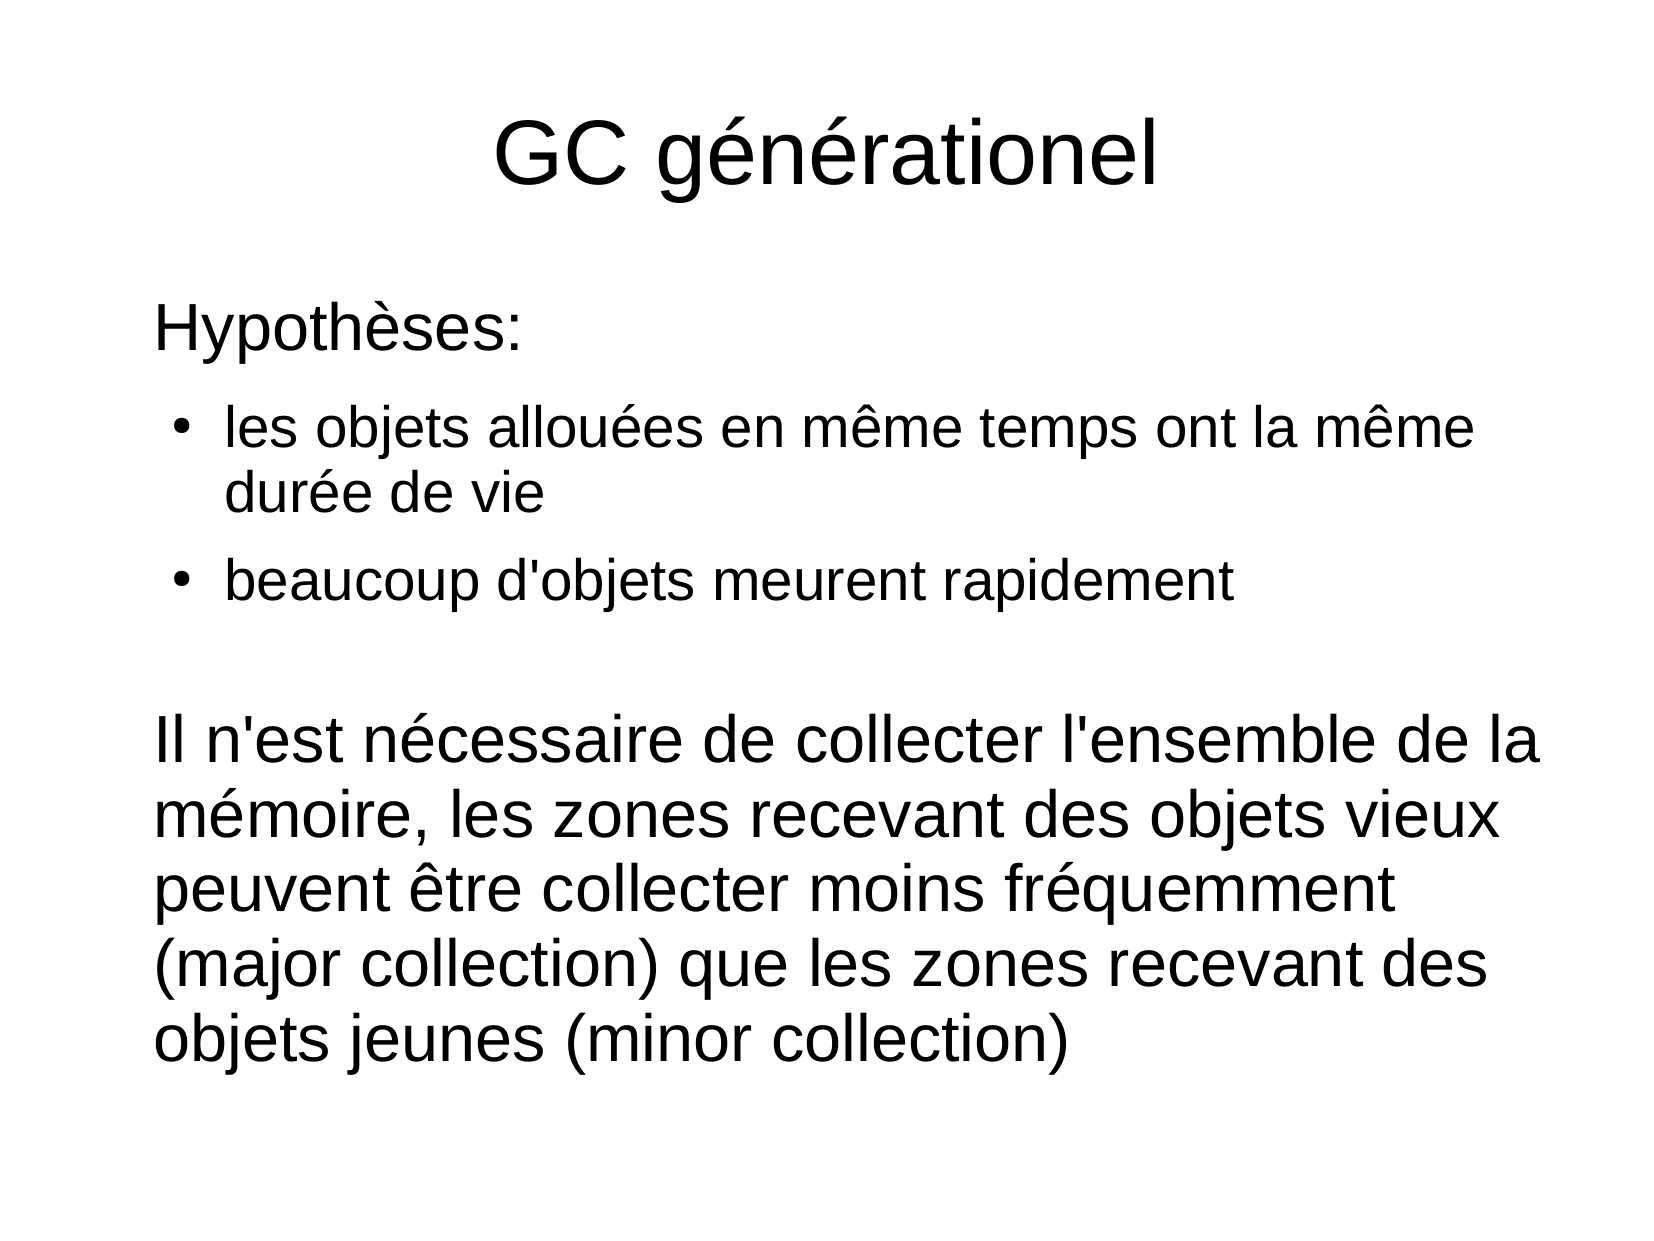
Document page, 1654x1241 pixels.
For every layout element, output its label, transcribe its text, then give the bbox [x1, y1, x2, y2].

list Hypothèses: les objets allouées en même temps ont la même durée de vie beaucoup d'objets meurent rapidement Il n'est nécessaire de collecter l'ensemble de la mémoire, les zones recevant des objets vieux peuvent être collecter moins fréquemment (major collection) que les zones recevant des objets jeunes (minor collection) [82, 290, 1571, 1109]
title GC générationel [82, 49, 1571, 257]
